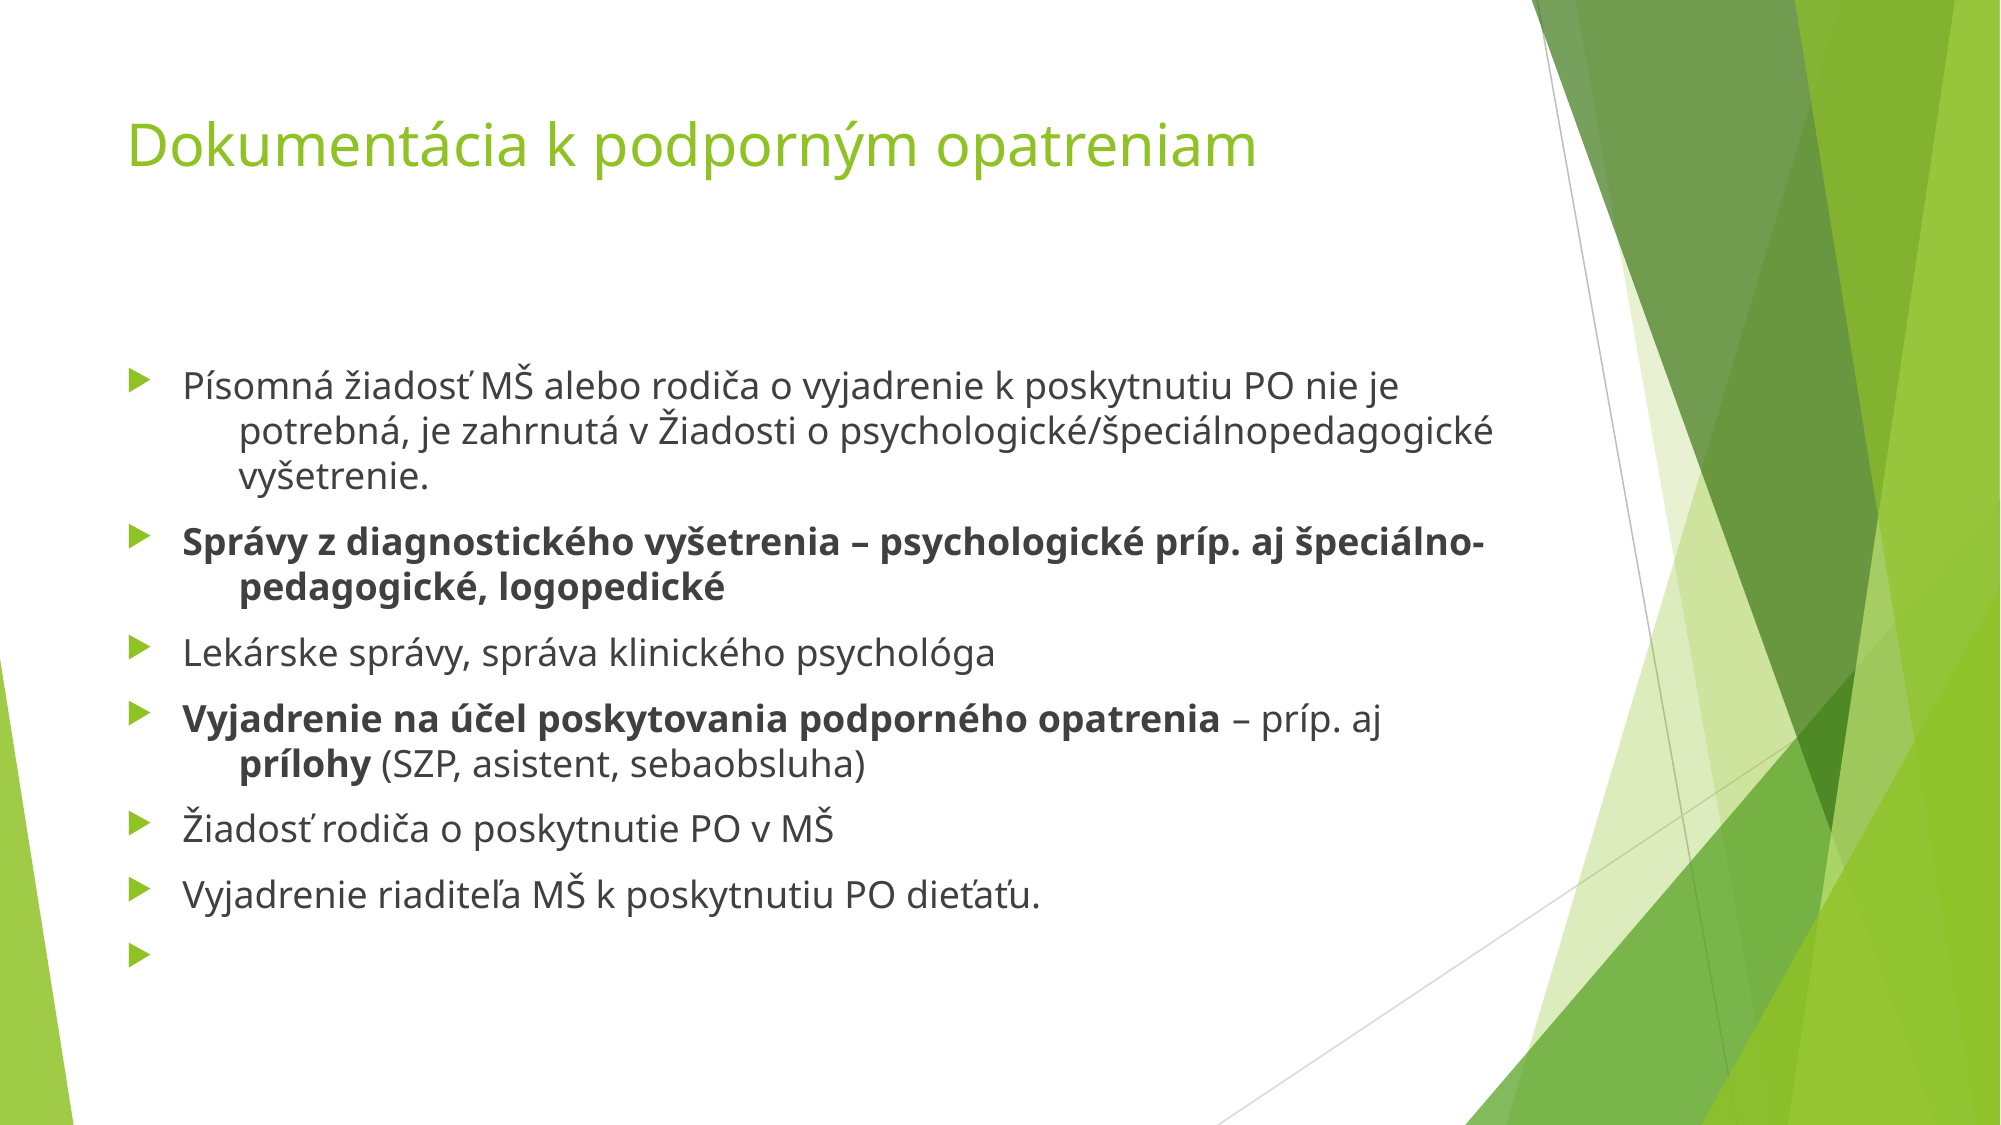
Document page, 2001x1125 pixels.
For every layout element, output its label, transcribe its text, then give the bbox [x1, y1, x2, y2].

list Písomná žiadosť MŠ alebo rodiča o vyjadrenie k poskytnutiu PO nie je potrebná, je zahrnutá v Žiadosti o psychologické/špeciálnopedagogické vyšetrenie. Správy z diagnostického vyšetrenia – psychologické príp. aj špeciálno-pedagogické, logopedické Lekárske správy, správa klinického psychológa Vyjadrenie na účel poskytovania podporného opatrenia – príp. aj prílohy (SZP, asistent, sebaobsluha) Žiadosť rodiča o poskytnutie PO v MŠ Vyjadrenie riaditeľa MŠ k poskytnutiu PO dieťaťu. [111, 354, 1522, 1003]
title Dokumentácia k podporným opatreniam [111, 99, 1522, 228]
